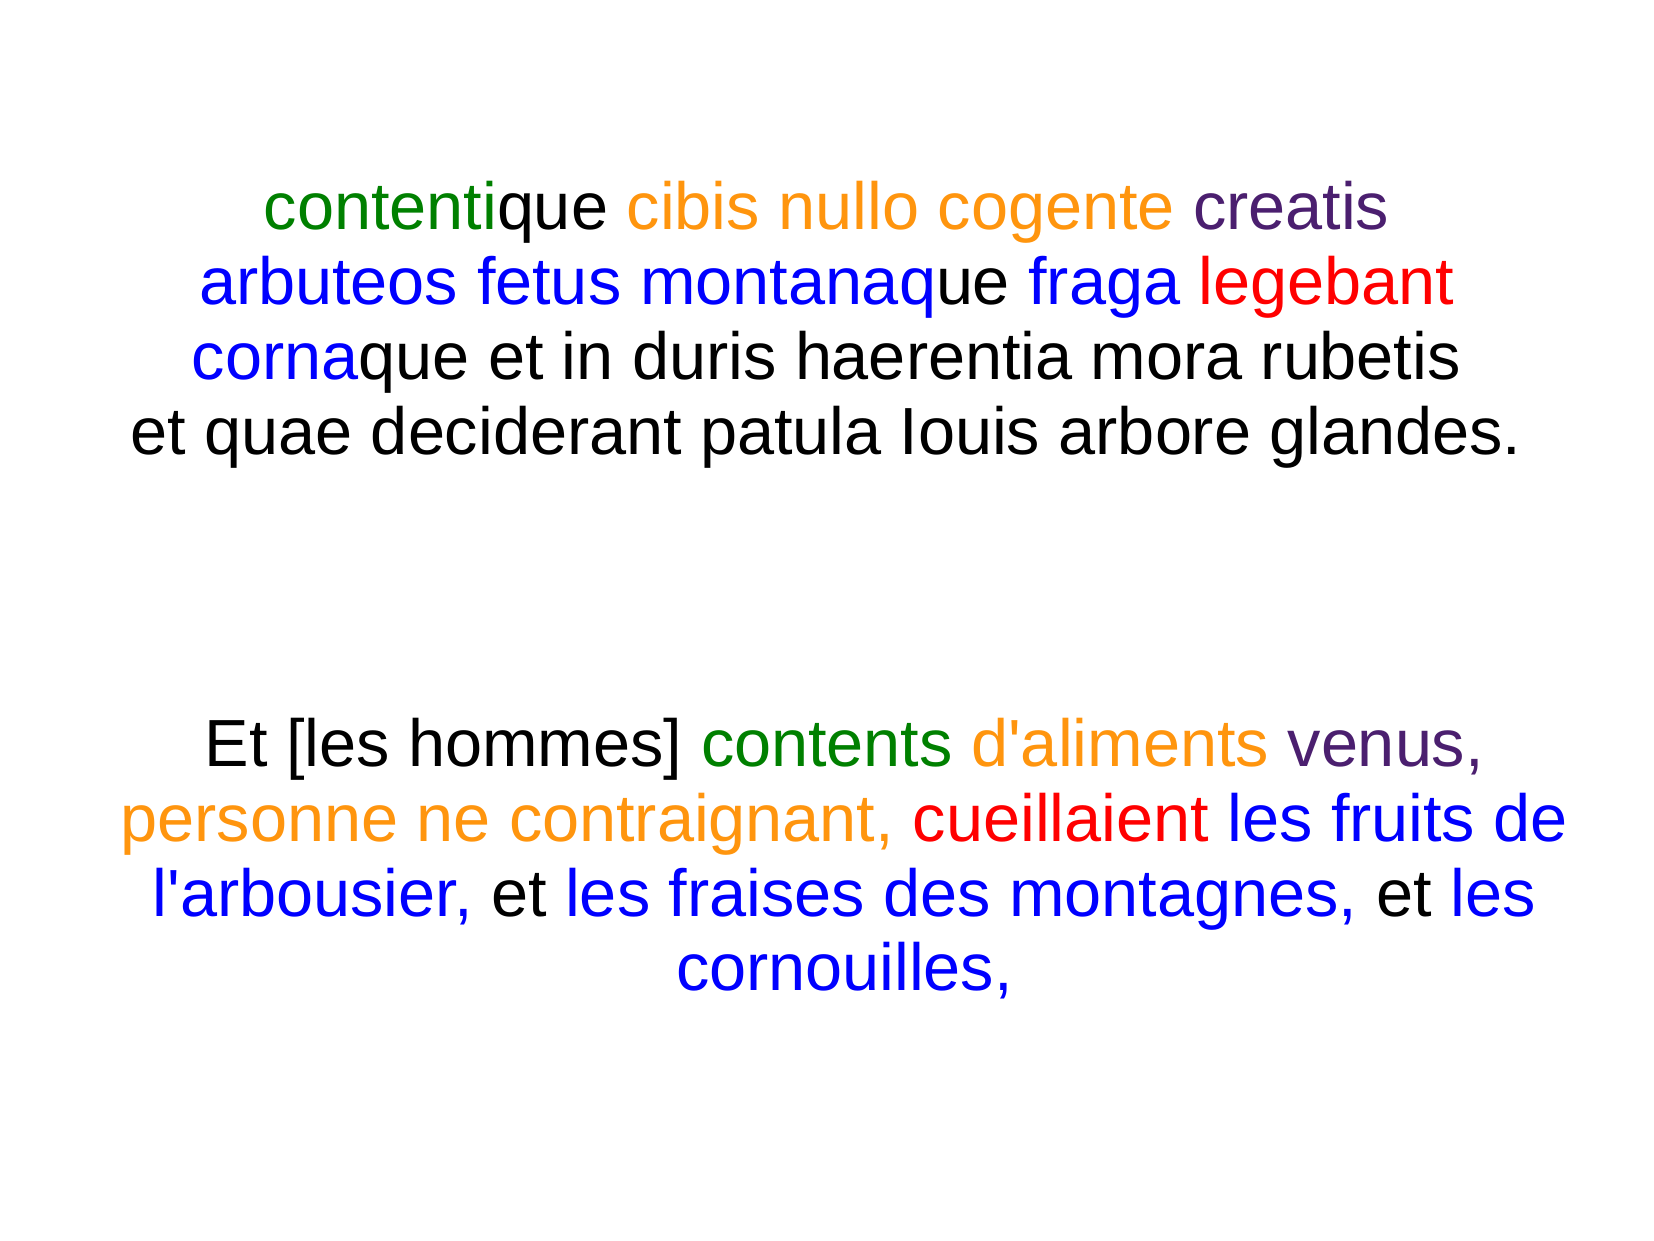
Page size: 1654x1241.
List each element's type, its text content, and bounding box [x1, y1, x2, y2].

subtitle Et [les hommes] contents d'aliments venus, personne ne contraignant, cueillaient les fruits de l'arbousier, et les fraises des montagnes, et les cornouilles, [82, 602, 1571, 1109]
title contentique cibis nullo cogente creatis arbuteos fetus montanaque fraga legebant cornaque et in duris haerentia mora rubetis et quae deciderant patula Iouis arbore glandes. [47, 35, 1607, 603]
